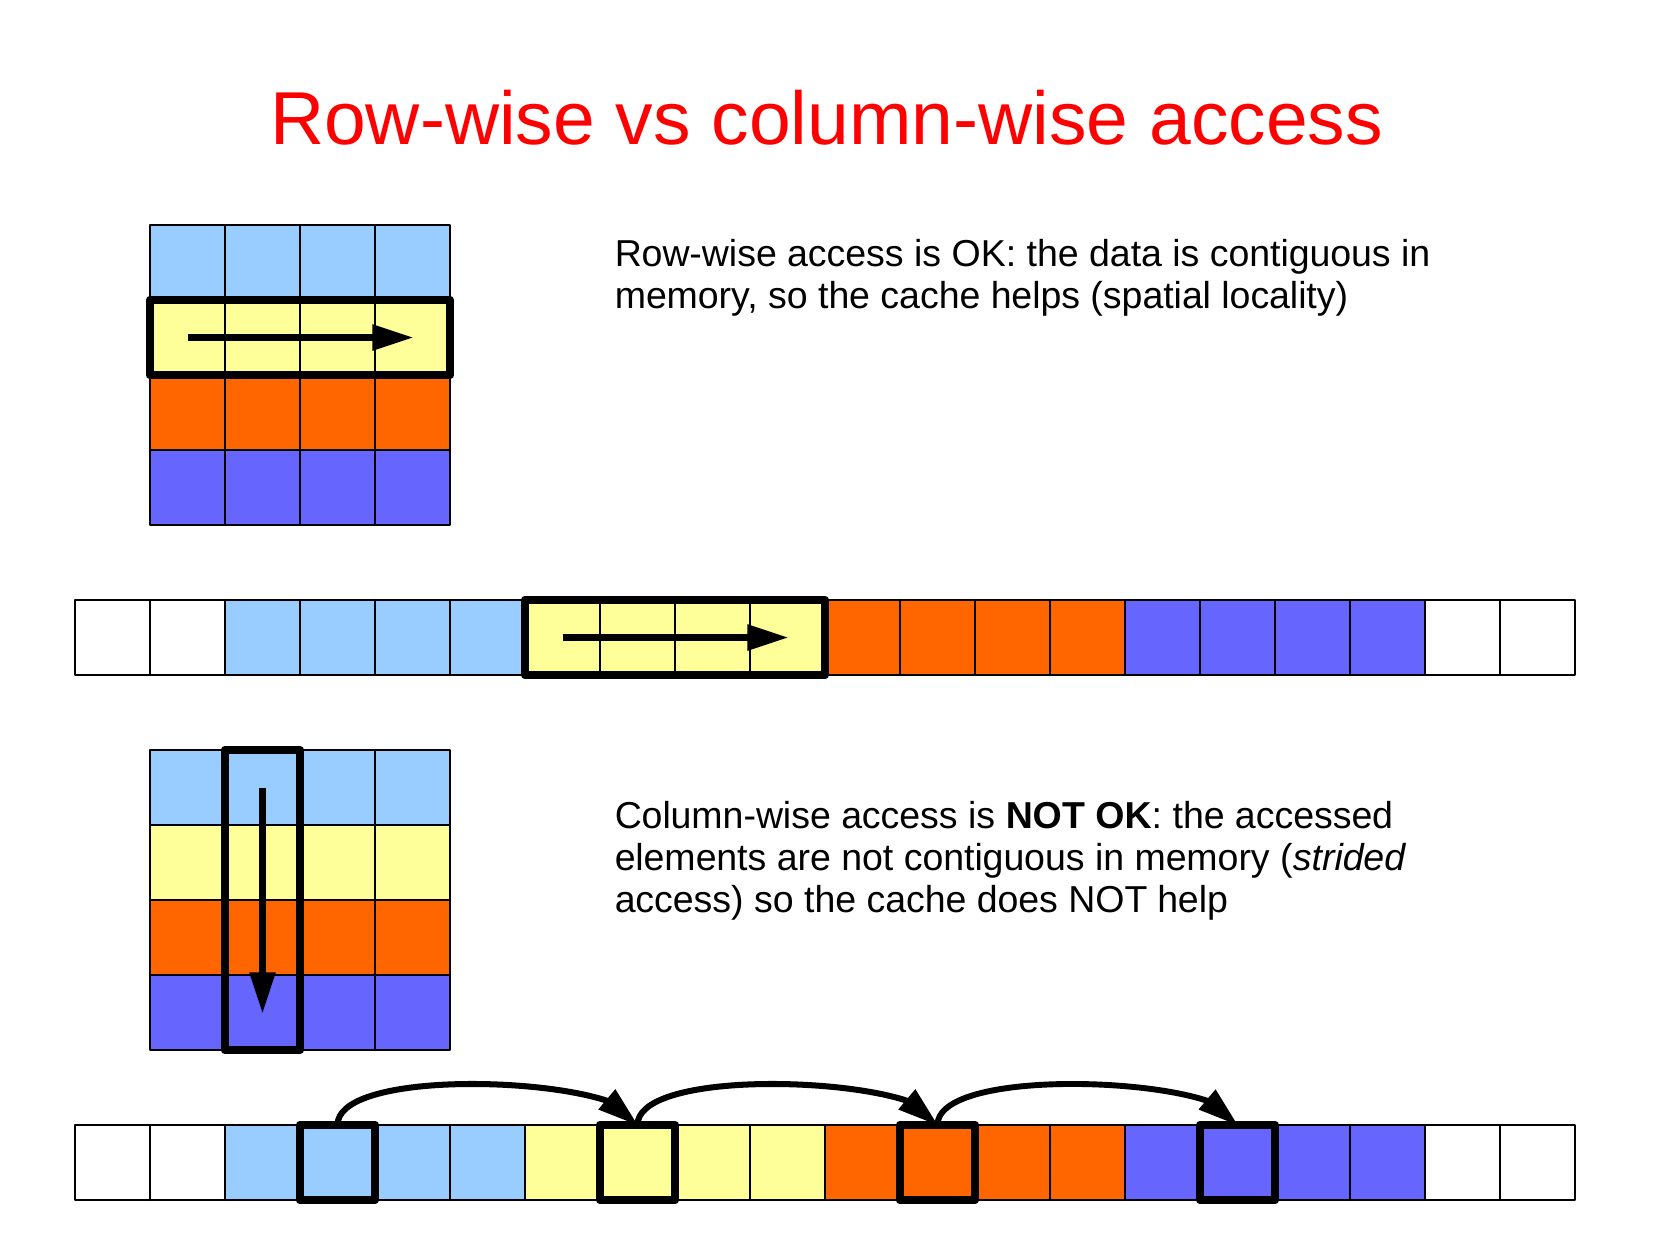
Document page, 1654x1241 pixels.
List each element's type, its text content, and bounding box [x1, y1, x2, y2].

text_box [604, 1129, 671, 1196]
text_box [829, 600, 1576, 676]
text_box [904, 1129, 971, 1196]
text_box [75, 1125, 296, 1201]
text_box [529, 604, 821, 671]
text_box Row-wise access is OK: the data is contiguous in memory, so the cache helps (spatial locality) [600, 225, 1501, 324]
text_box [150, 225, 451, 296]
text_box [1279, 1125, 1576, 1201]
text_box [1204, 1129, 1271, 1196]
text_box [379, 1125, 596, 1201]
text_box Column-wise access is NOT OK: the accessed elements are not contiguous in memory (strided access) so the cache does NOT help [600, 787, 1501, 929]
text_box [150, 379, 451, 526]
text_box [229, 754, 296, 1046]
text_box [154, 304, 446, 371]
title Row-wise vs column-wise access [82, 49, 1571, 188]
text_box [150, 750, 221, 1051]
text_box [979, 1125, 1196, 1201]
text_box [304, 1129, 371, 1196]
text_box [75, 600, 521, 676]
text_box [679, 1125, 896, 1201]
text_box [304, 750, 451, 1051]
